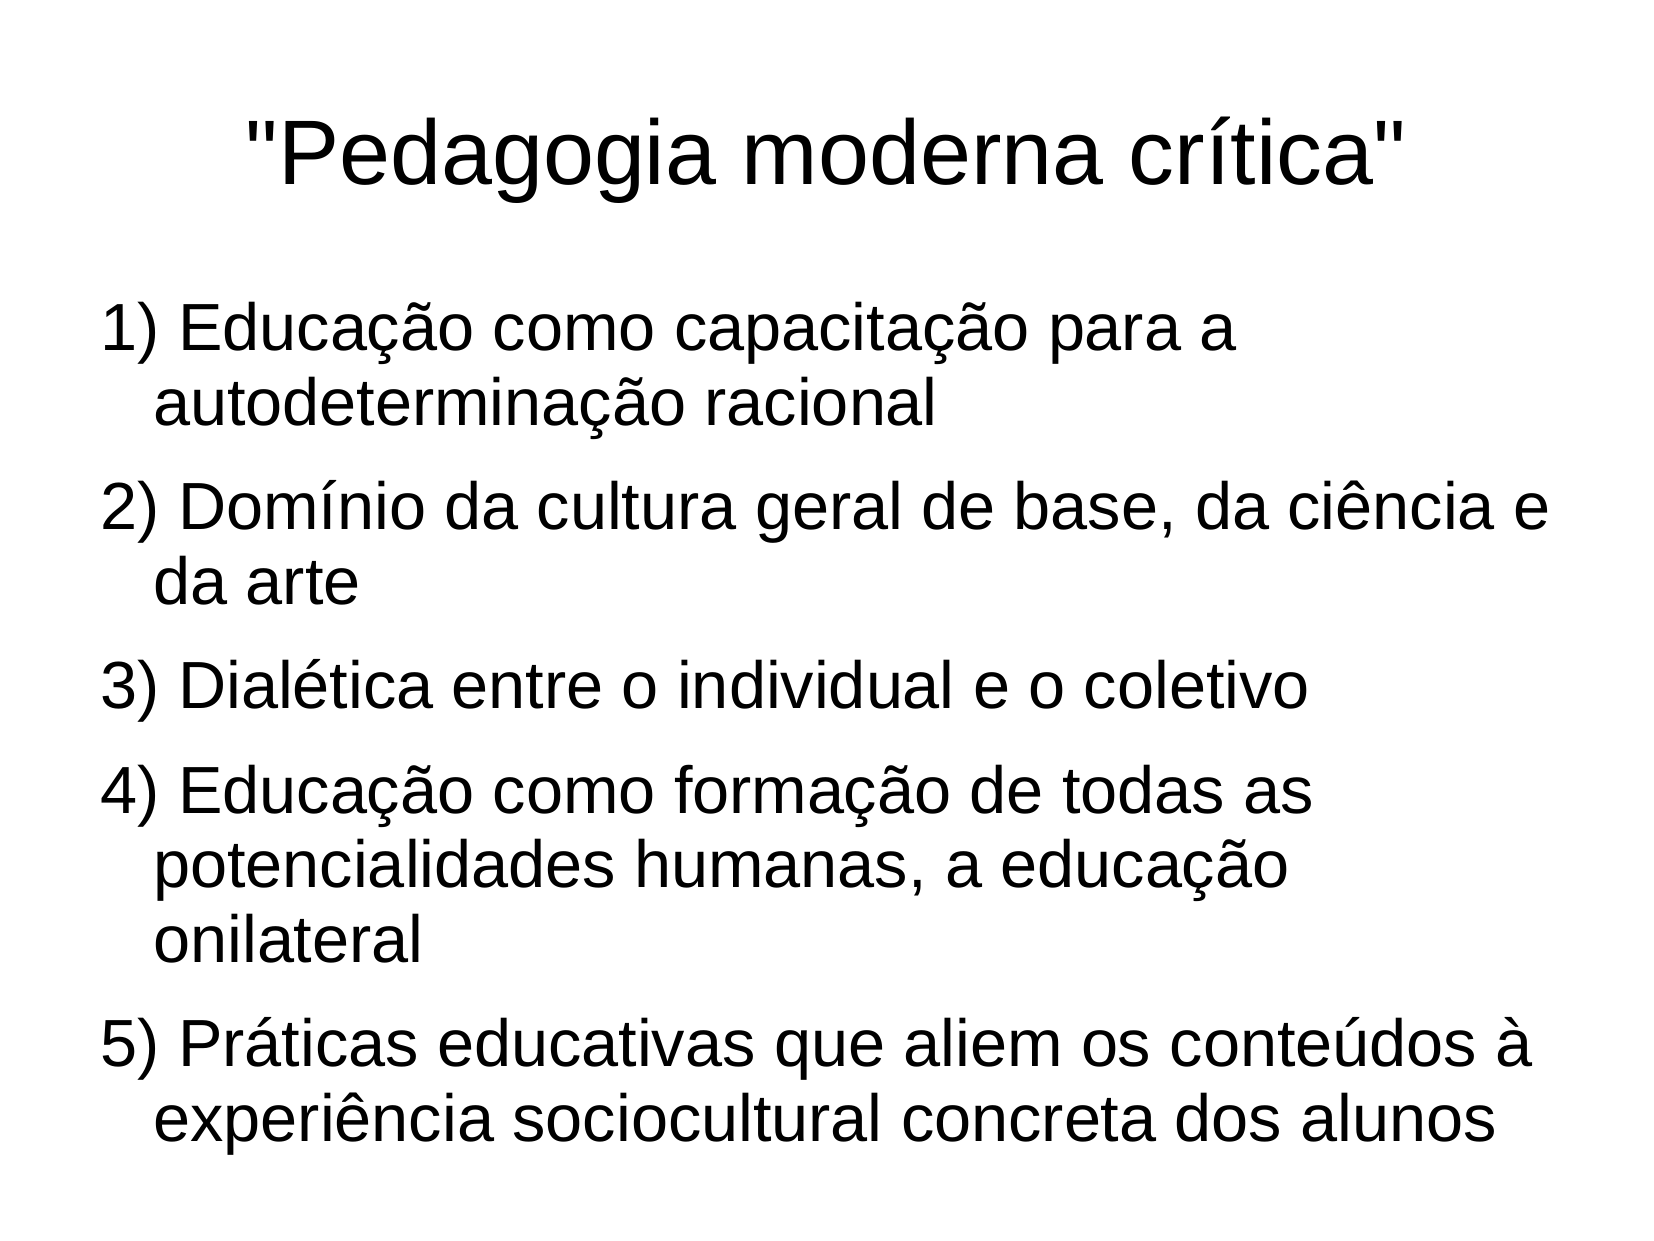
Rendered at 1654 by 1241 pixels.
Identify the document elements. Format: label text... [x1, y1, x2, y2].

title "Pedagogia moderna crítica" [82, 49, 1571, 257]
list Educação como capacitação para a autodeterminação racional Domínio da cultura geral de base, da ciência e da arte Dialética entre o individual e o coletivo Educação como formação de todas as potencialidades humanas, a educação onilateral Práticas educativas que aliem os conteúdos à experiência sociocultural concreta dos alunos [82, 290, 1571, 1157]
